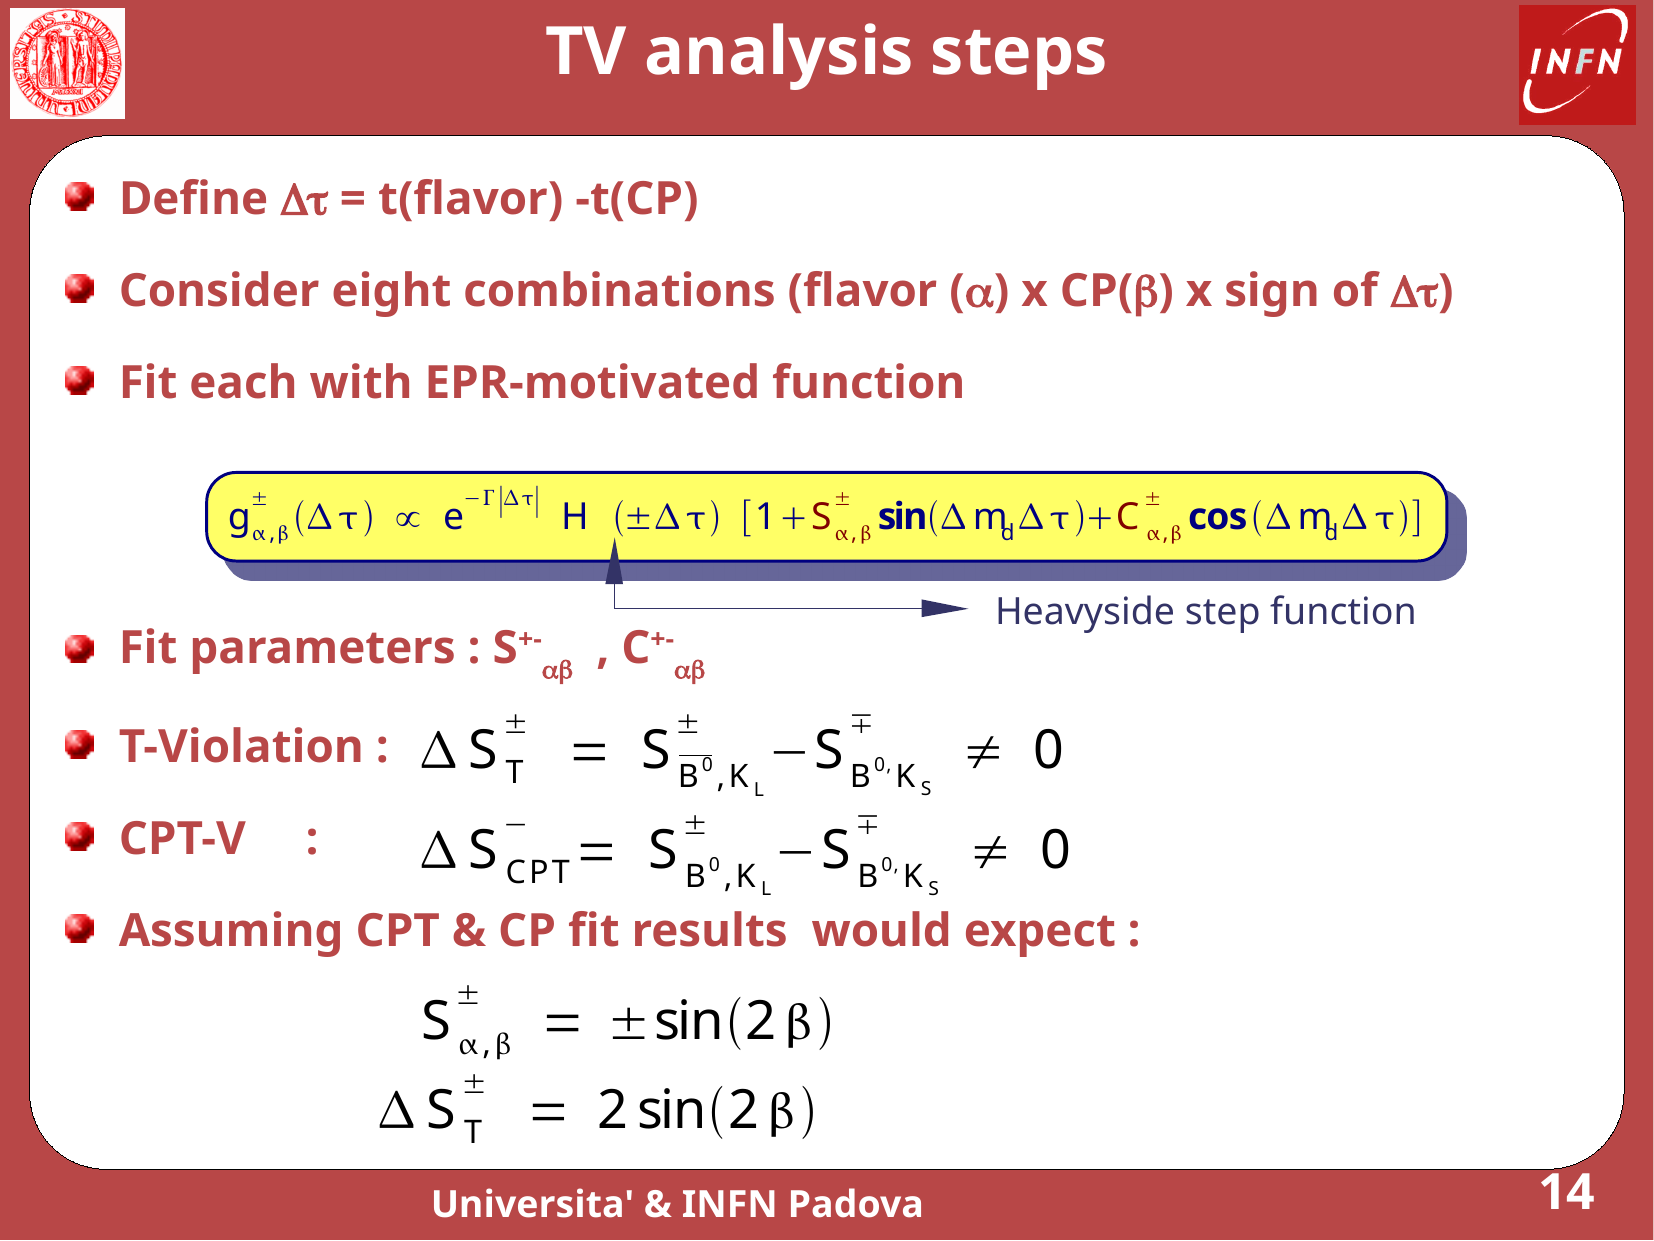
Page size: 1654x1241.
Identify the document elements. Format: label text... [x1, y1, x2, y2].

chart [890, 609, 921, 614]
list Fit parameters : S+-ab , C+-ab T-Violation : CPT-V : Assuming CPT & CP fit results would expect : [38, 614, 1625, 990]
chart [218, 484, 1428, 554]
list Define Dt = t(flavor) -t(CP) Consider eight combinations (flavor (a) x CP(b) x sign of Dt) Fit each with EPR-motivated function [38, 165, 1625, 444]
text_box Heavyside step function [980, 577, 1415, 650]
chart [890, 591, 980, 614]
title TV analysis steps [82, 0, 1571, 99]
chart [413, 702, 1080, 909]
text_box [206, 472, 1447, 562]
chart [372, 974, 842, 1164]
